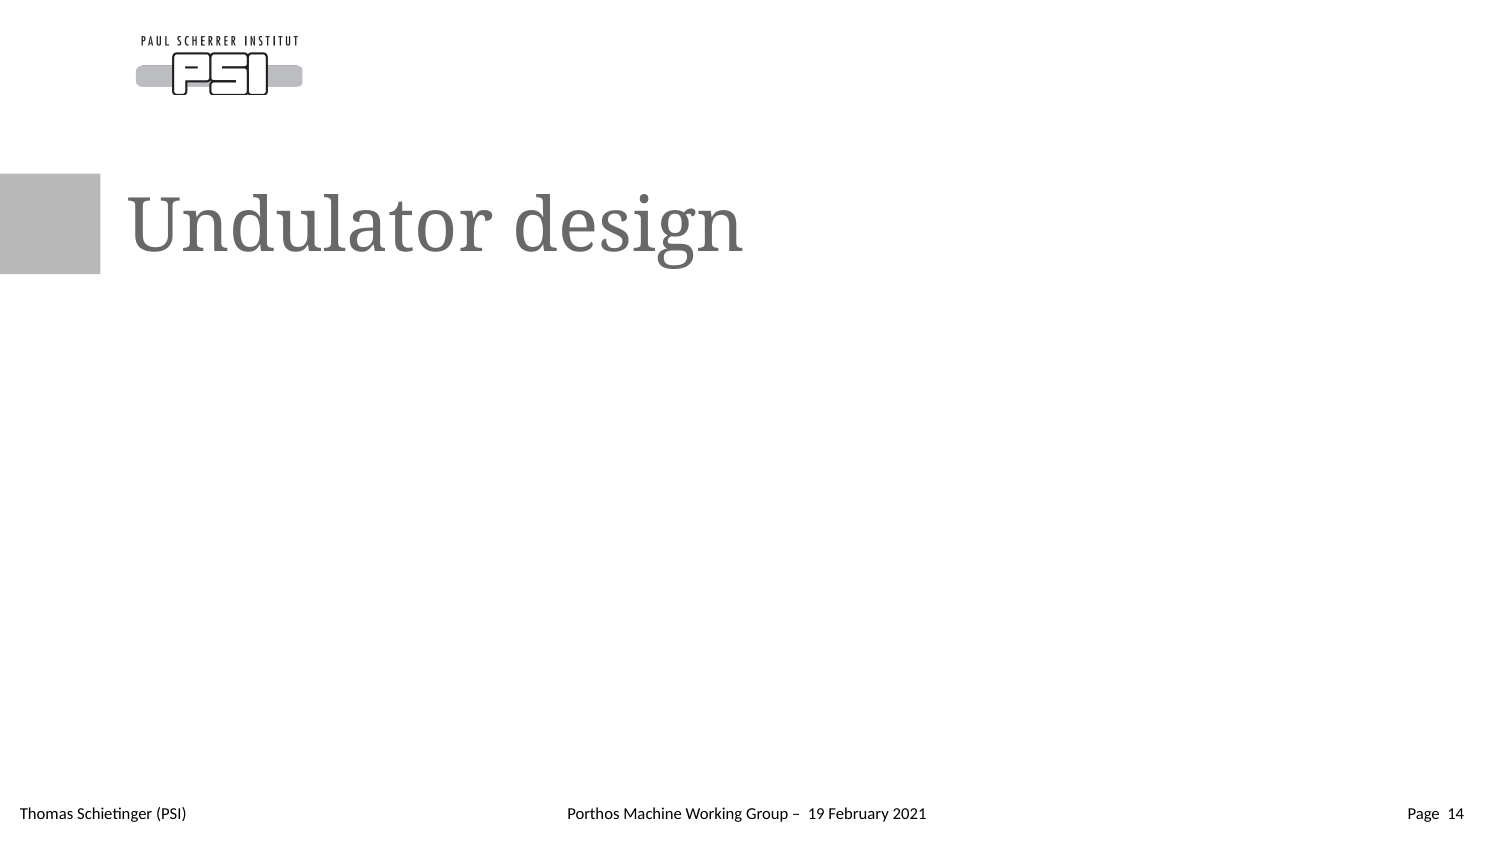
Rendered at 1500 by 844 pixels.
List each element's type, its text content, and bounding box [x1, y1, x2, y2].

title Undulator design [127, 176, 1228, 268]
